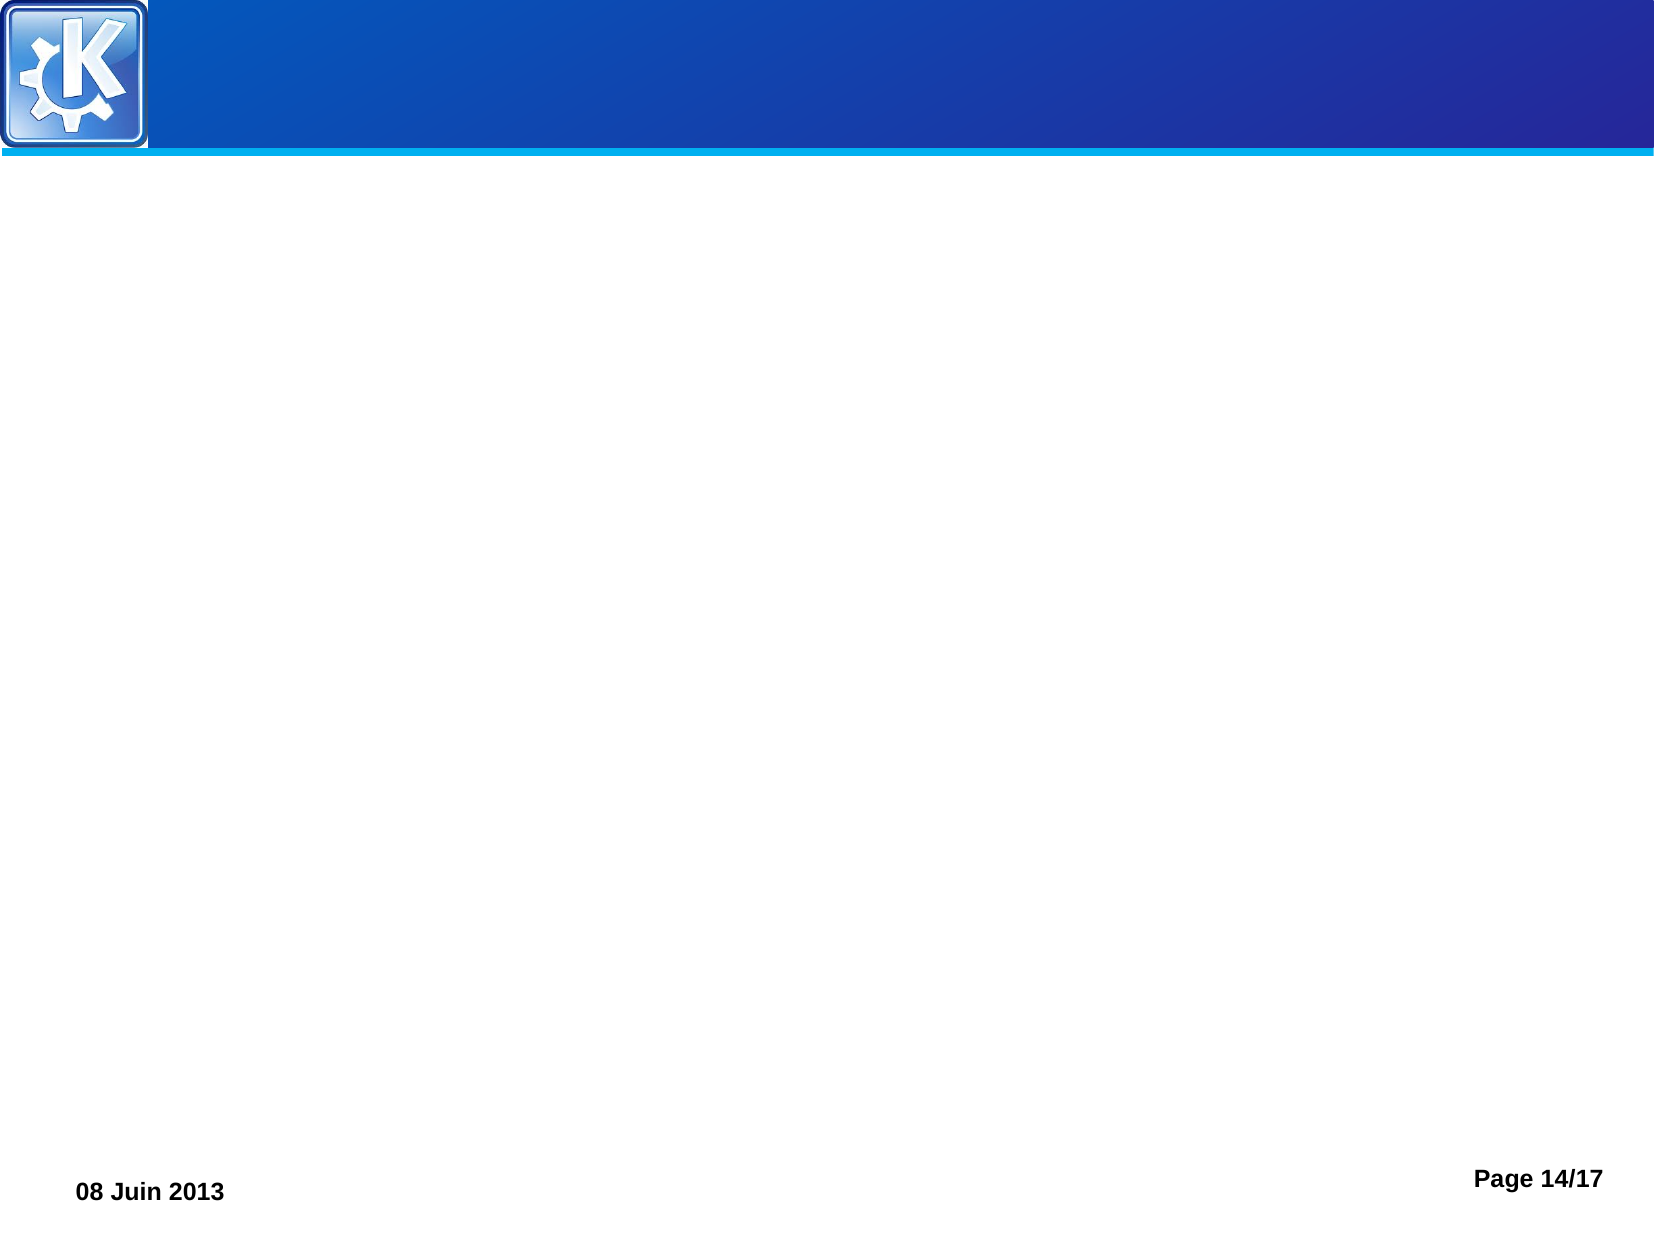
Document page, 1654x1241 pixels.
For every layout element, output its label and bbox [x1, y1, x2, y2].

picture [0, 0, 148, 148]
